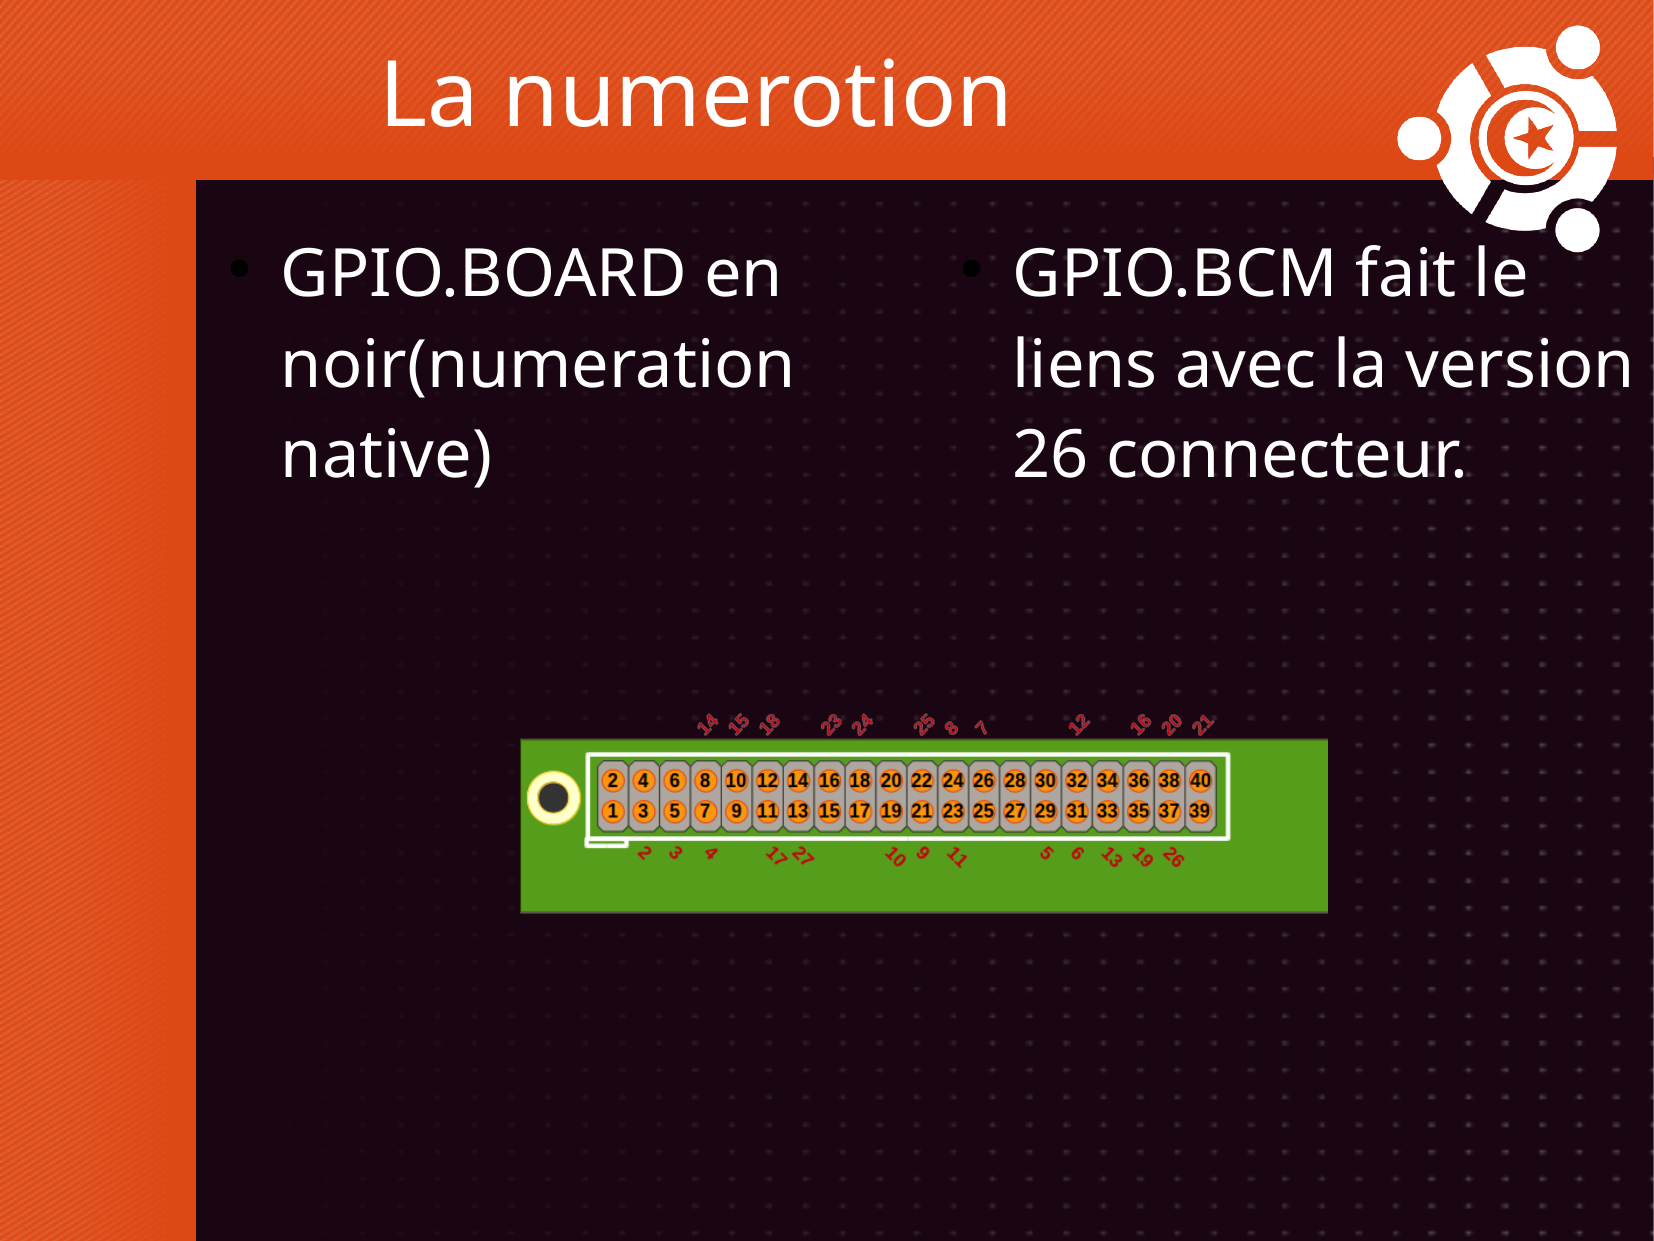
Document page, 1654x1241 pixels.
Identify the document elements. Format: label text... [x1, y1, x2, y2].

text_box [210, 225, 907, 569]
picture [0, 0, 1654, 1241]
title La numerotion [0, 2, 1394, 181]
list GPIO.BCM fait le liens avec la version 26 connecteur. [941, 225, 1639, 569]
